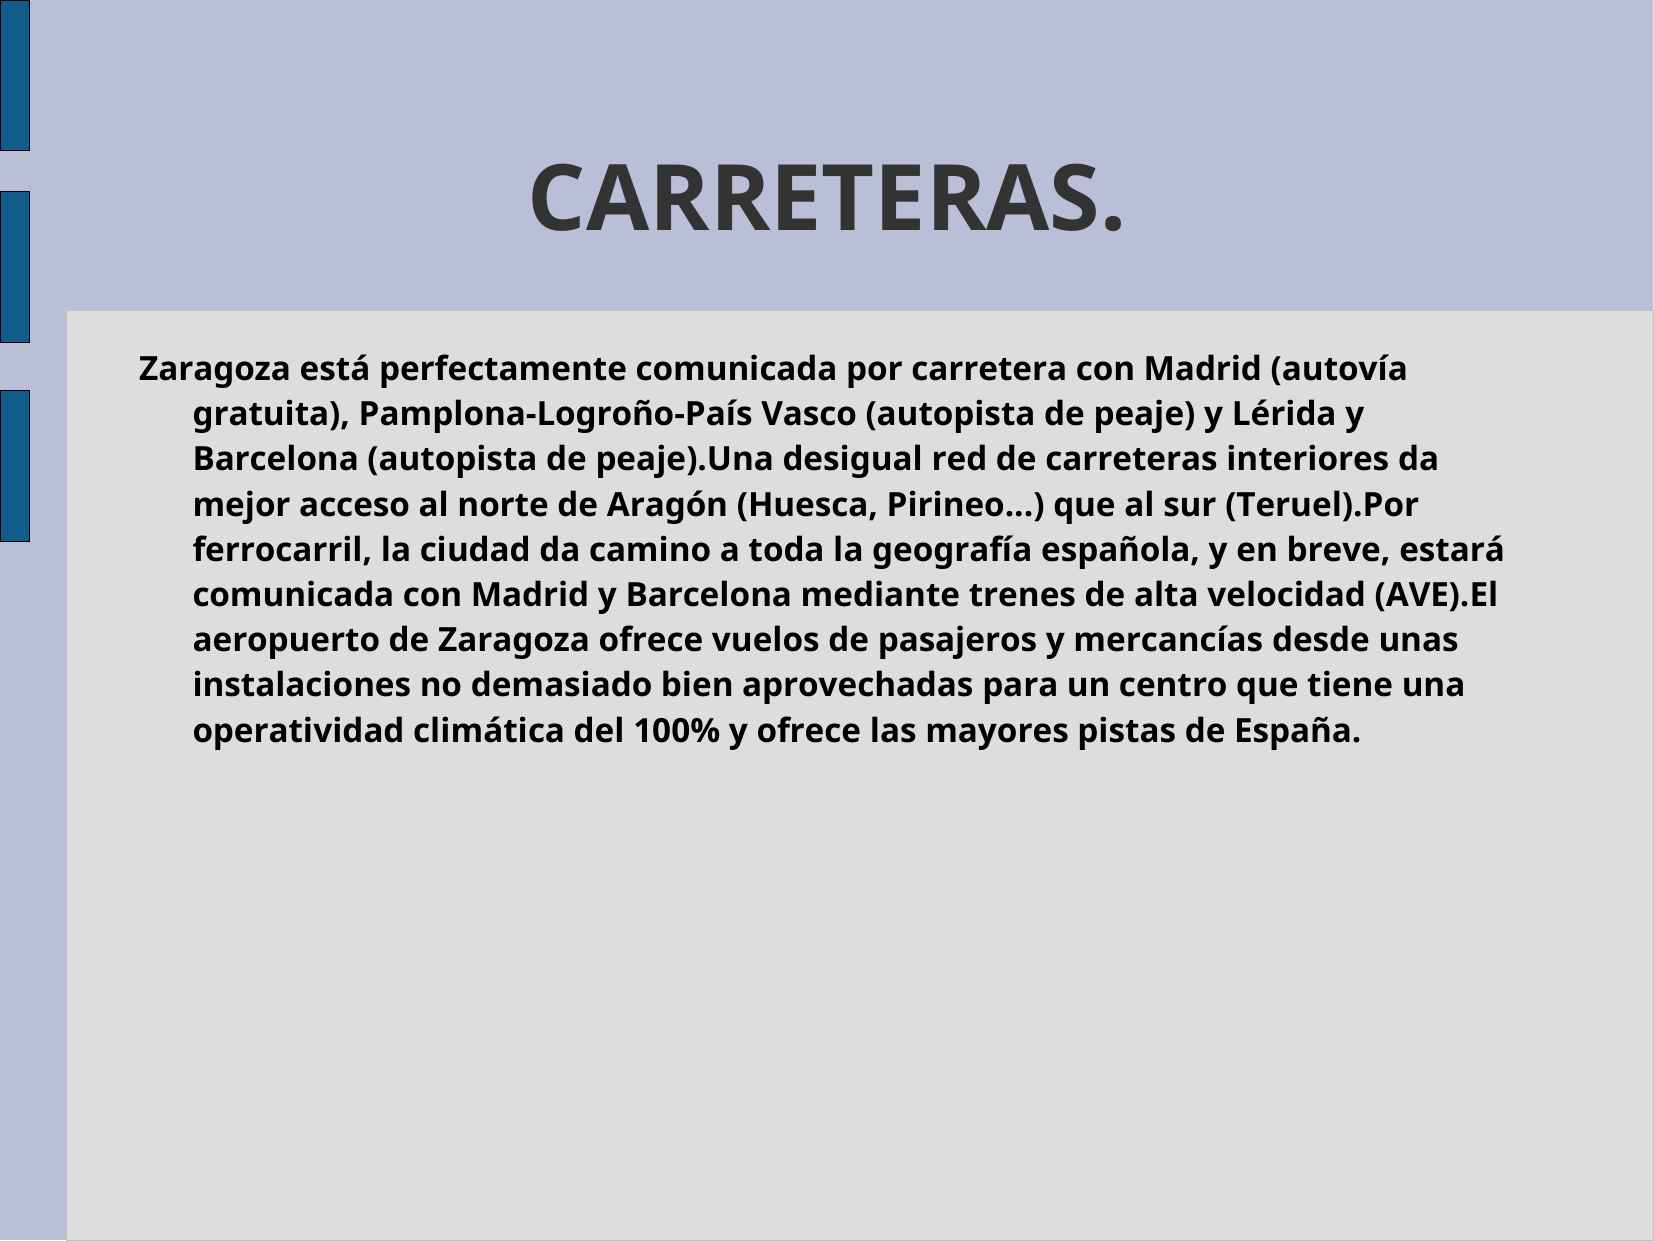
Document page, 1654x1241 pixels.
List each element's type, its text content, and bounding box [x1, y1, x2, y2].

title CARRETERAS. [121, 91, 1534, 299]
list Zaragoza está perfectamente comunicada por carretera con Madrid (autovía gratuita), Pamplona-Logroño-País Vasco (autopista de peaje) y Lérida y Barcelona (autopista de peaje).Una desigual red de carreteras interiores da mejor acceso al norte de Aragón (Huesca, Pirineo...) que al sur (Teruel).Por ferrocarril, la ciudad da camino a toda la geografía española, y en breve, estará comunicada con Madrid y Barcelona mediante trenes de alta velocidad (AVE).El aeropuerto de Zaragoza ofrece vuelos de pasajeros y mercancías desde unas instalaciones no demasiado bien aprovechadas para un centro que tiene una operatividad climática del 100% y ofrece las mayores pistas de España. [121, 344, 1534, 1127]
